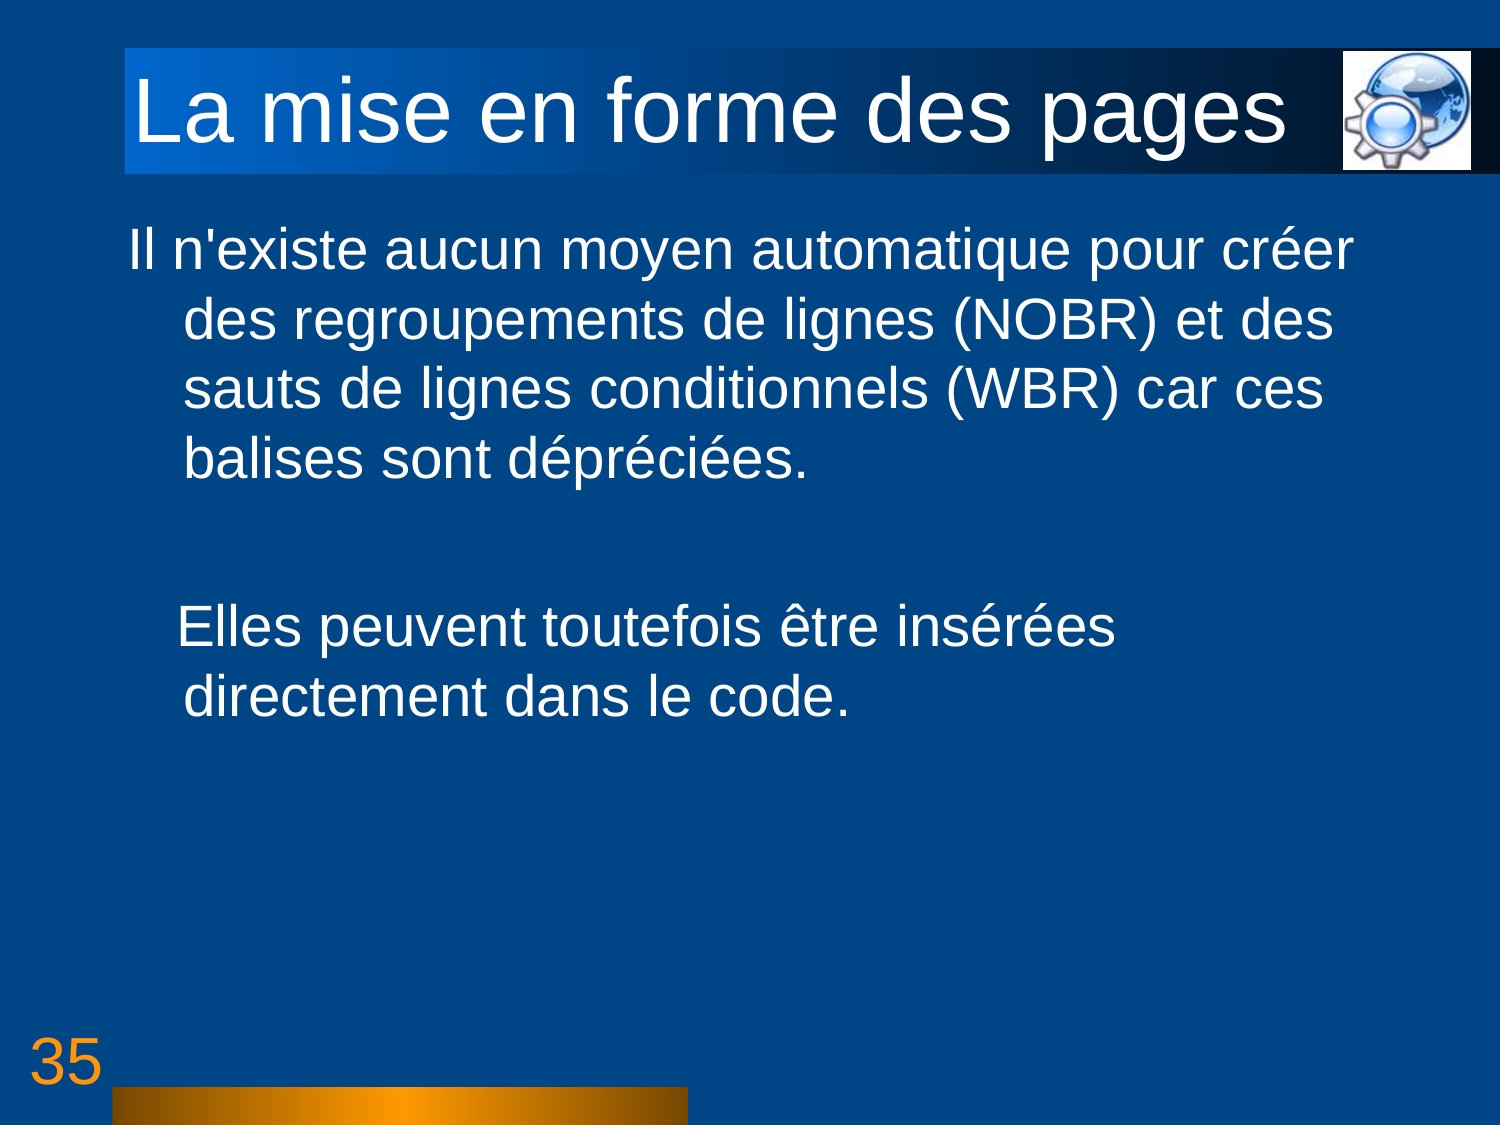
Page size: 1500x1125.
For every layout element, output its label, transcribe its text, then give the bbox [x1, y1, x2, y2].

picture [1443, 51, 1471, 170]
title La mise en forme des pages [117, 30, 1443, 192]
list Il n'existe aucun moyen automatique pour créer des regroupements de lignes (NOBR) et des sauts de lignes conditionnels (WBR) car ces balises sont dépréciées. Elles peuvent toutefois être insérées directement dans le code. [112, 125, 1388, 1125]
